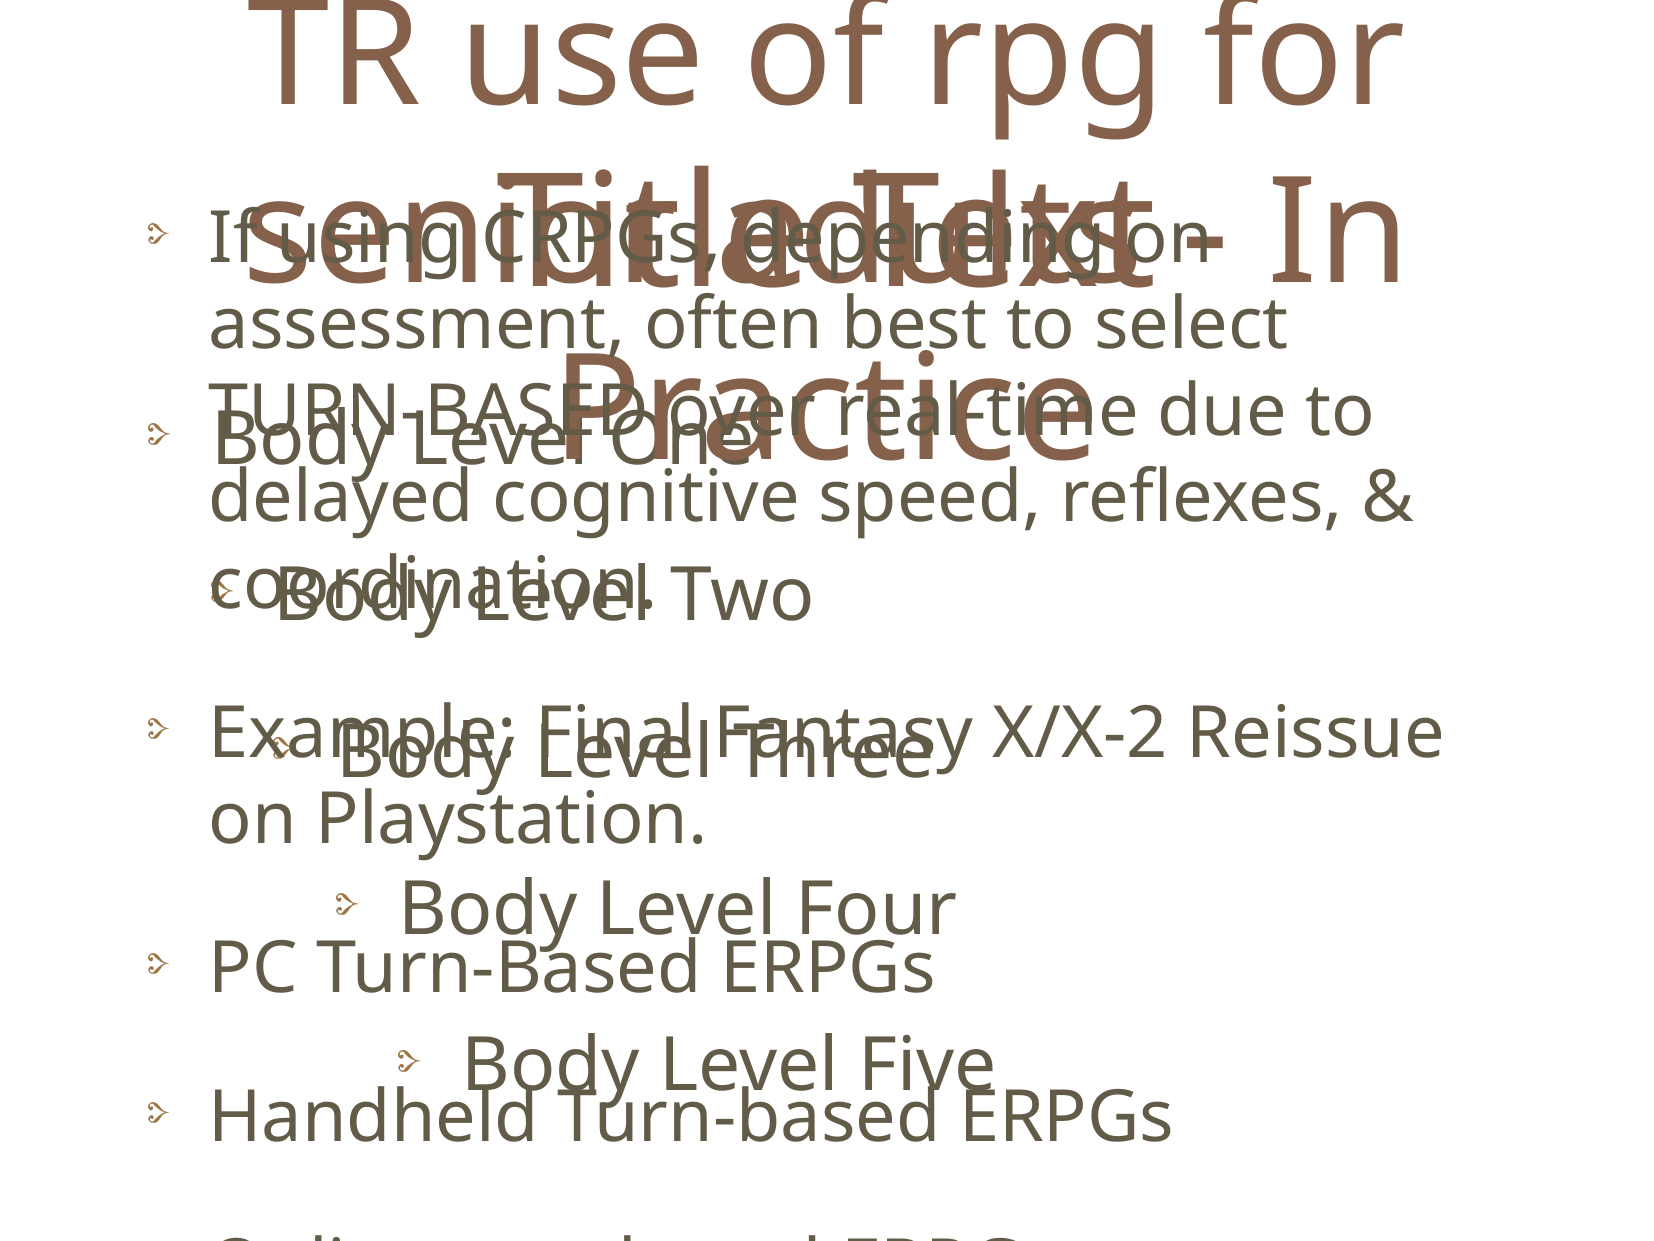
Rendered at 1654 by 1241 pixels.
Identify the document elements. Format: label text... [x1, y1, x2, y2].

picture [148, 1111, 169, 1123]
title TR use of rpg for senior adults - In Practice [140, 72, 1513, 373]
picture [148, 223, 169, 244]
text_box If using CRPGs, depending on assessment, often best to select TURN-BASED over real-time due to delayed cognitive speed, reflexes, & coordination. Example: Final Fantasy X/X-2 Reissue on Playstation. PC Turn-Based ERPGs Handheld Turn-based ERPGs Online turn-based ERPGs [140, 384, 1513, 1111]
